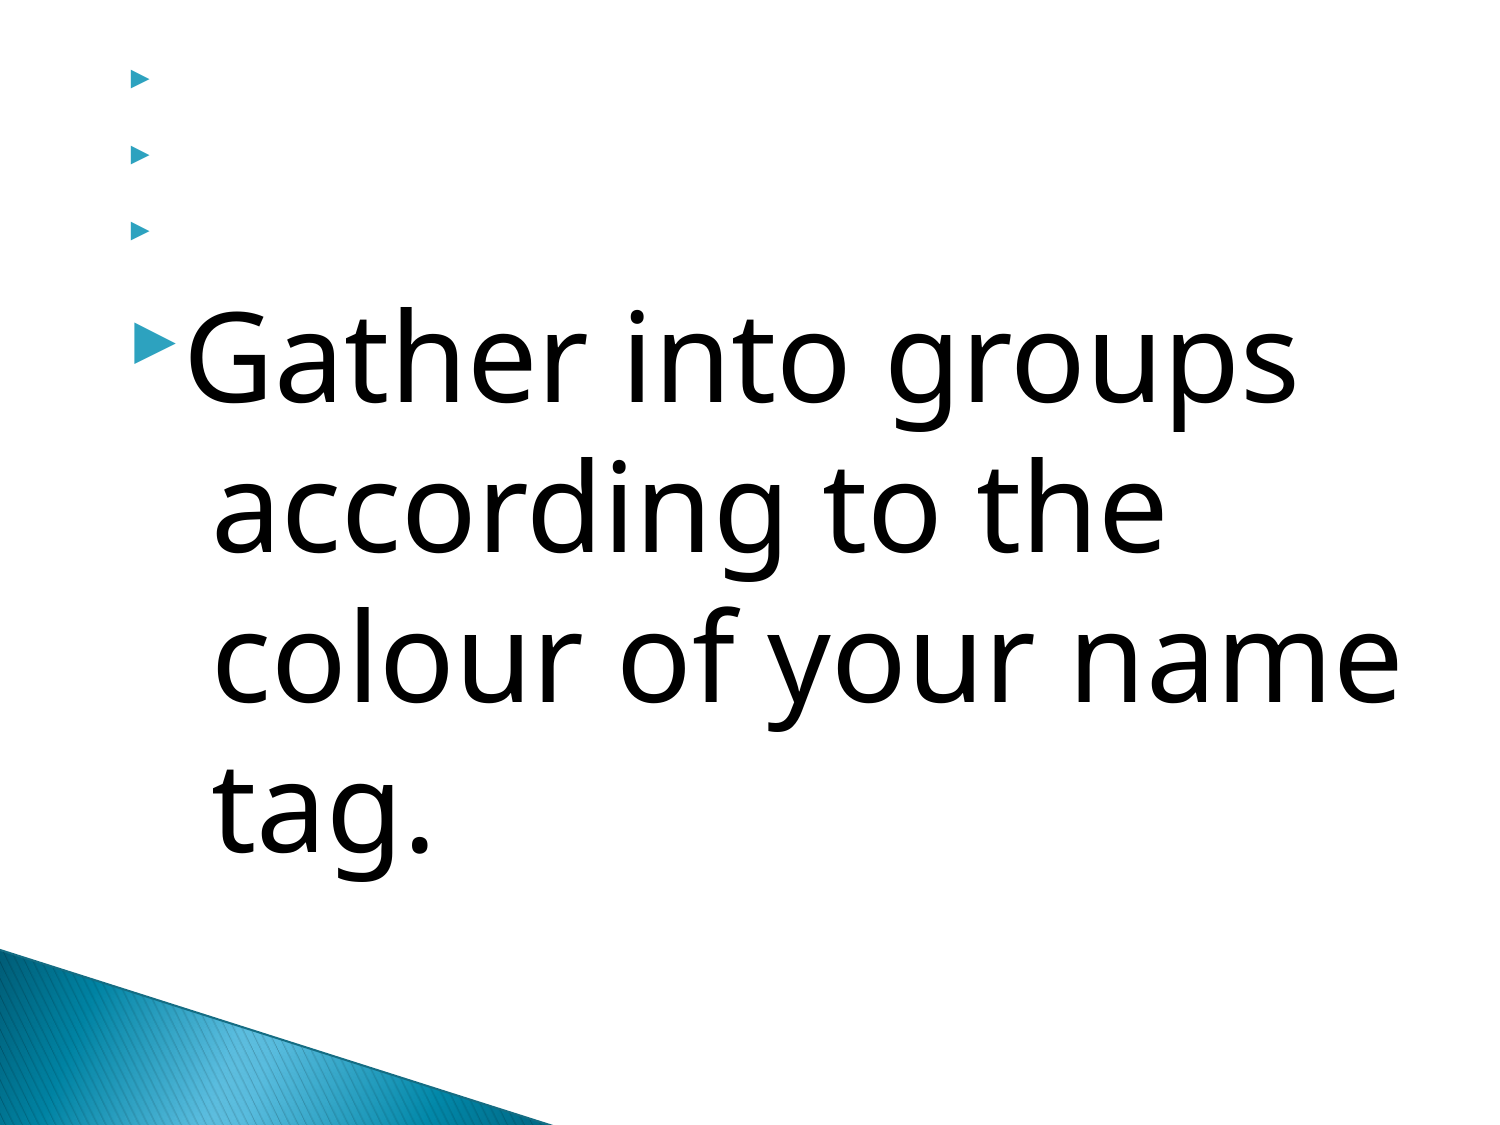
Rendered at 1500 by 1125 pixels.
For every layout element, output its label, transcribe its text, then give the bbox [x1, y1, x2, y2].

list Gather into groups according to the colour of your name tag. [76, 42, 1427, 986]
